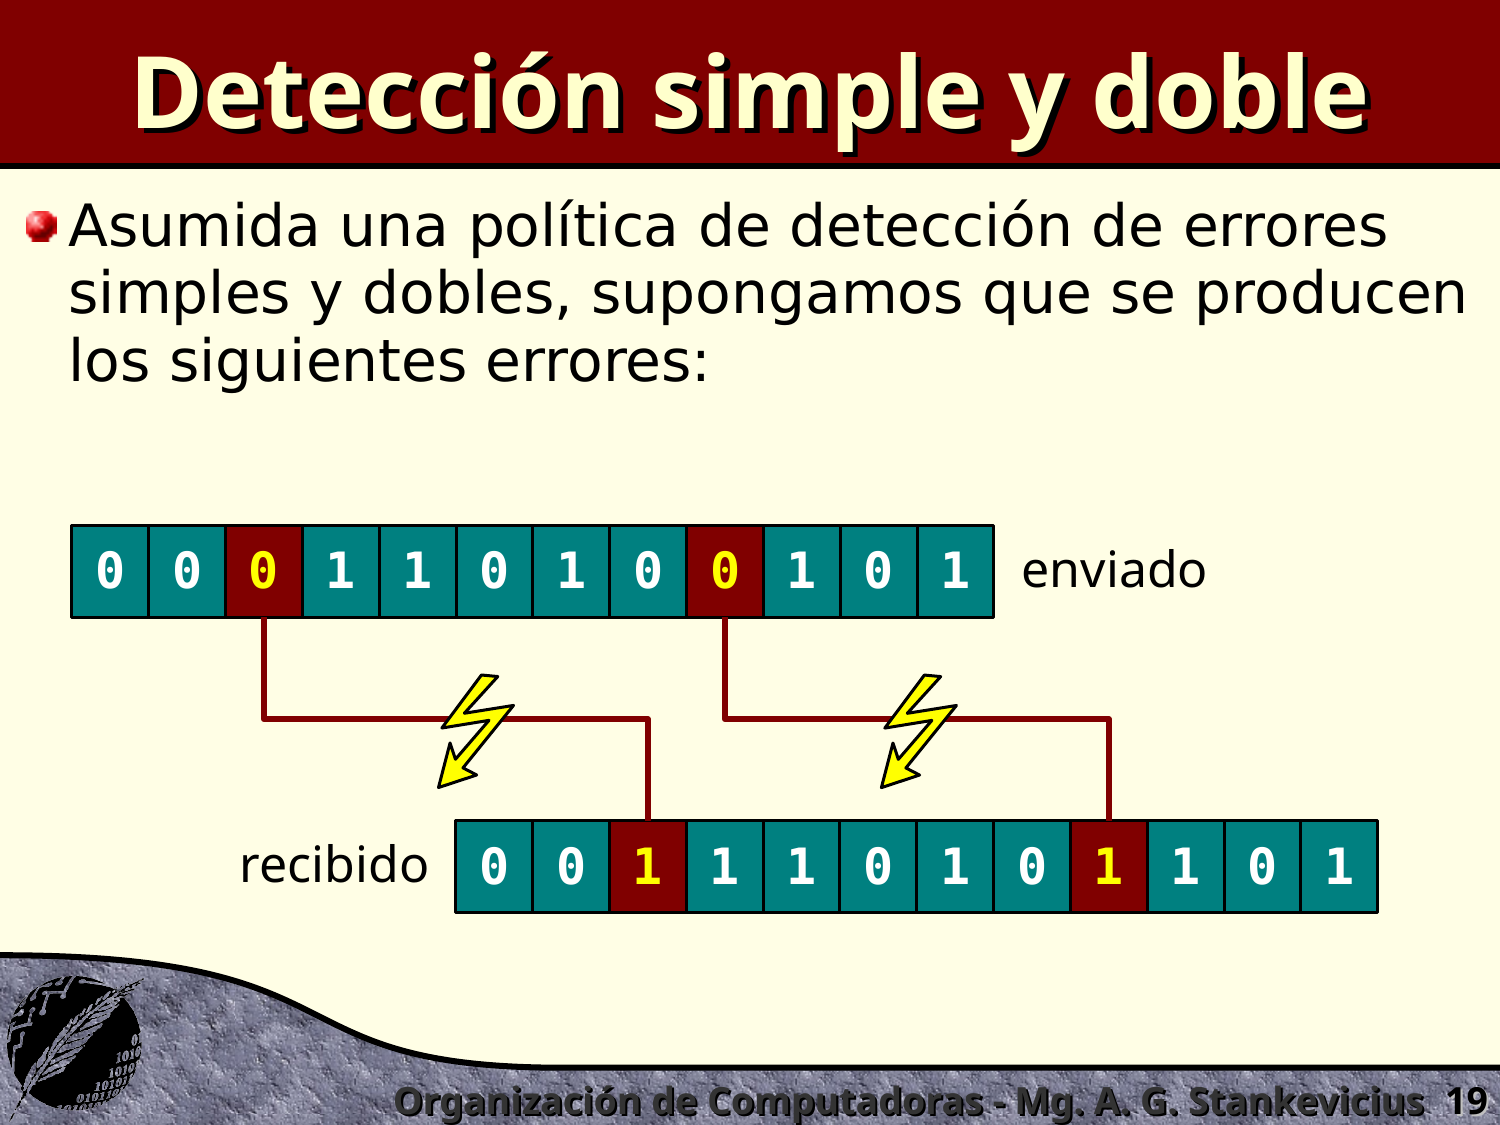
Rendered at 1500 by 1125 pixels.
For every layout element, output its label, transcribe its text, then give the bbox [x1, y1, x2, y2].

text_box 1 [1070, 820, 1147, 913]
text_box 1 [916, 820, 993, 913]
text_box 1 [609, 820, 686, 913]
text_box enviado [1006, 526, 1210, 612]
text_box 1 [1300, 820, 1378, 913]
text_box 1 [1147, 820, 1224, 913]
text_box 1 [763, 820, 839, 913]
text_box 0 [455, 820, 532, 913]
text_box 1 [686, 820, 763, 913]
picture [1058, 1100, 1065, 1110]
list Asumida una política de detección de errores simples y dobles, supongamos que se producen los siguientes errores: [11, 192, 1486, 935]
text_box 0 [148, 525, 225, 618]
text_box 0 [840, 525, 917, 618]
title Detección simple y doble [15, 5, 1485, 160]
text_box 1 [532, 525, 609, 618]
picture [448, 1100, 455, 1110]
text_box 0 [71, 525, 148, 618]
picture [0, 959, 1500, 1125]
text_box 1 [379, 525, 456, 618]
text_box 0 [609, 525, 686, 618]
text_box 0 [839, 820, 916, 913]
text_box 0 [1224, 820, 1300, 913]
text_box [881, 675, 957, 788]
text_box [438, 675, 514, 788]
text_box 0 [993, 820, 1070, 913]
text_box 0 [456, 525, 532, 618]
text_box recibido [225, 821, 446, 907]
picture [802, 1100, 806, 1110]
text_box 0 [686, 525, 763, 618]
text_box 0 [225, 525, 302, 618]
text_box 1 [917, 525, 994, 618]
text_box 1 [302, 525, 379, 618]
text_box 1 [763, 525, 840, 618]
text_box 0 [532, 820, 609, 913]
